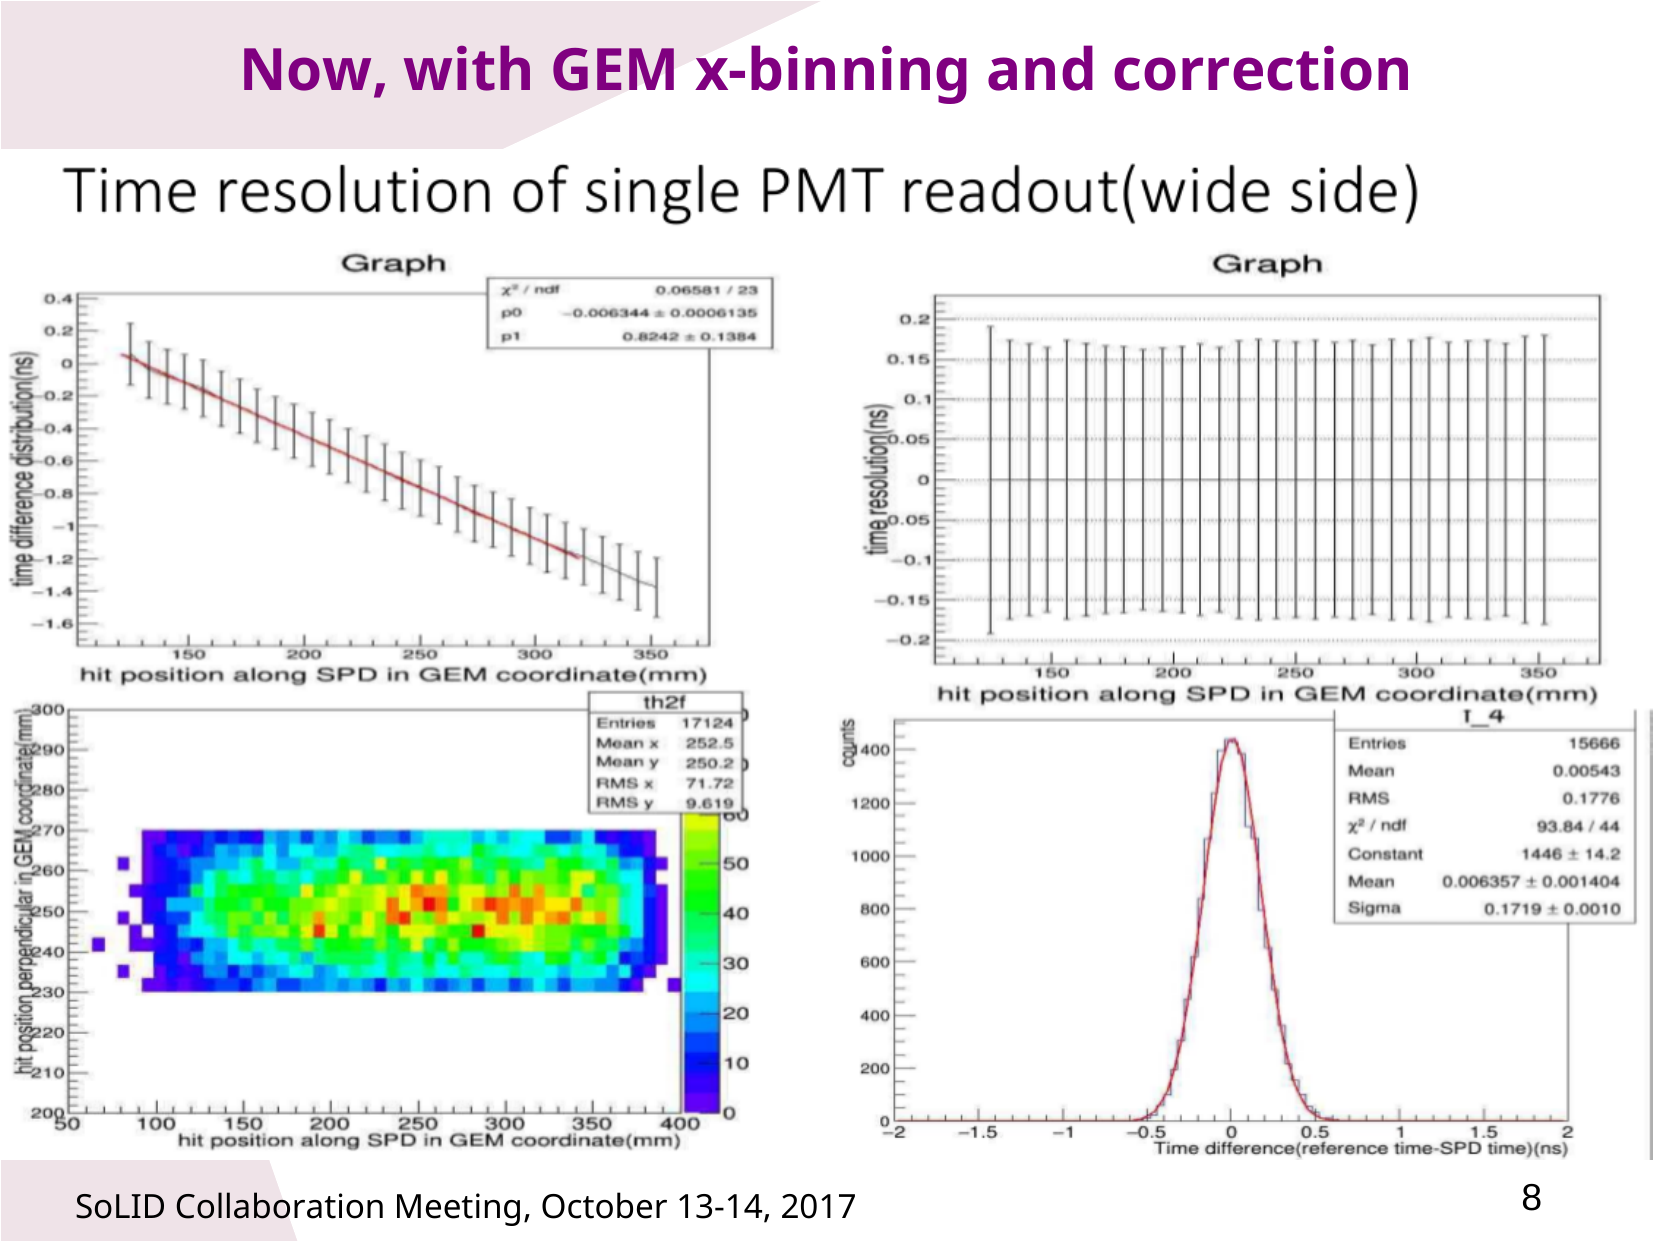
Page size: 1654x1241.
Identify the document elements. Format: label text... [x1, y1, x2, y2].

picture [0, 149, 1653, 1160]
title Now, with GEM x-binning and correction [75, 30, 1578, 92]
